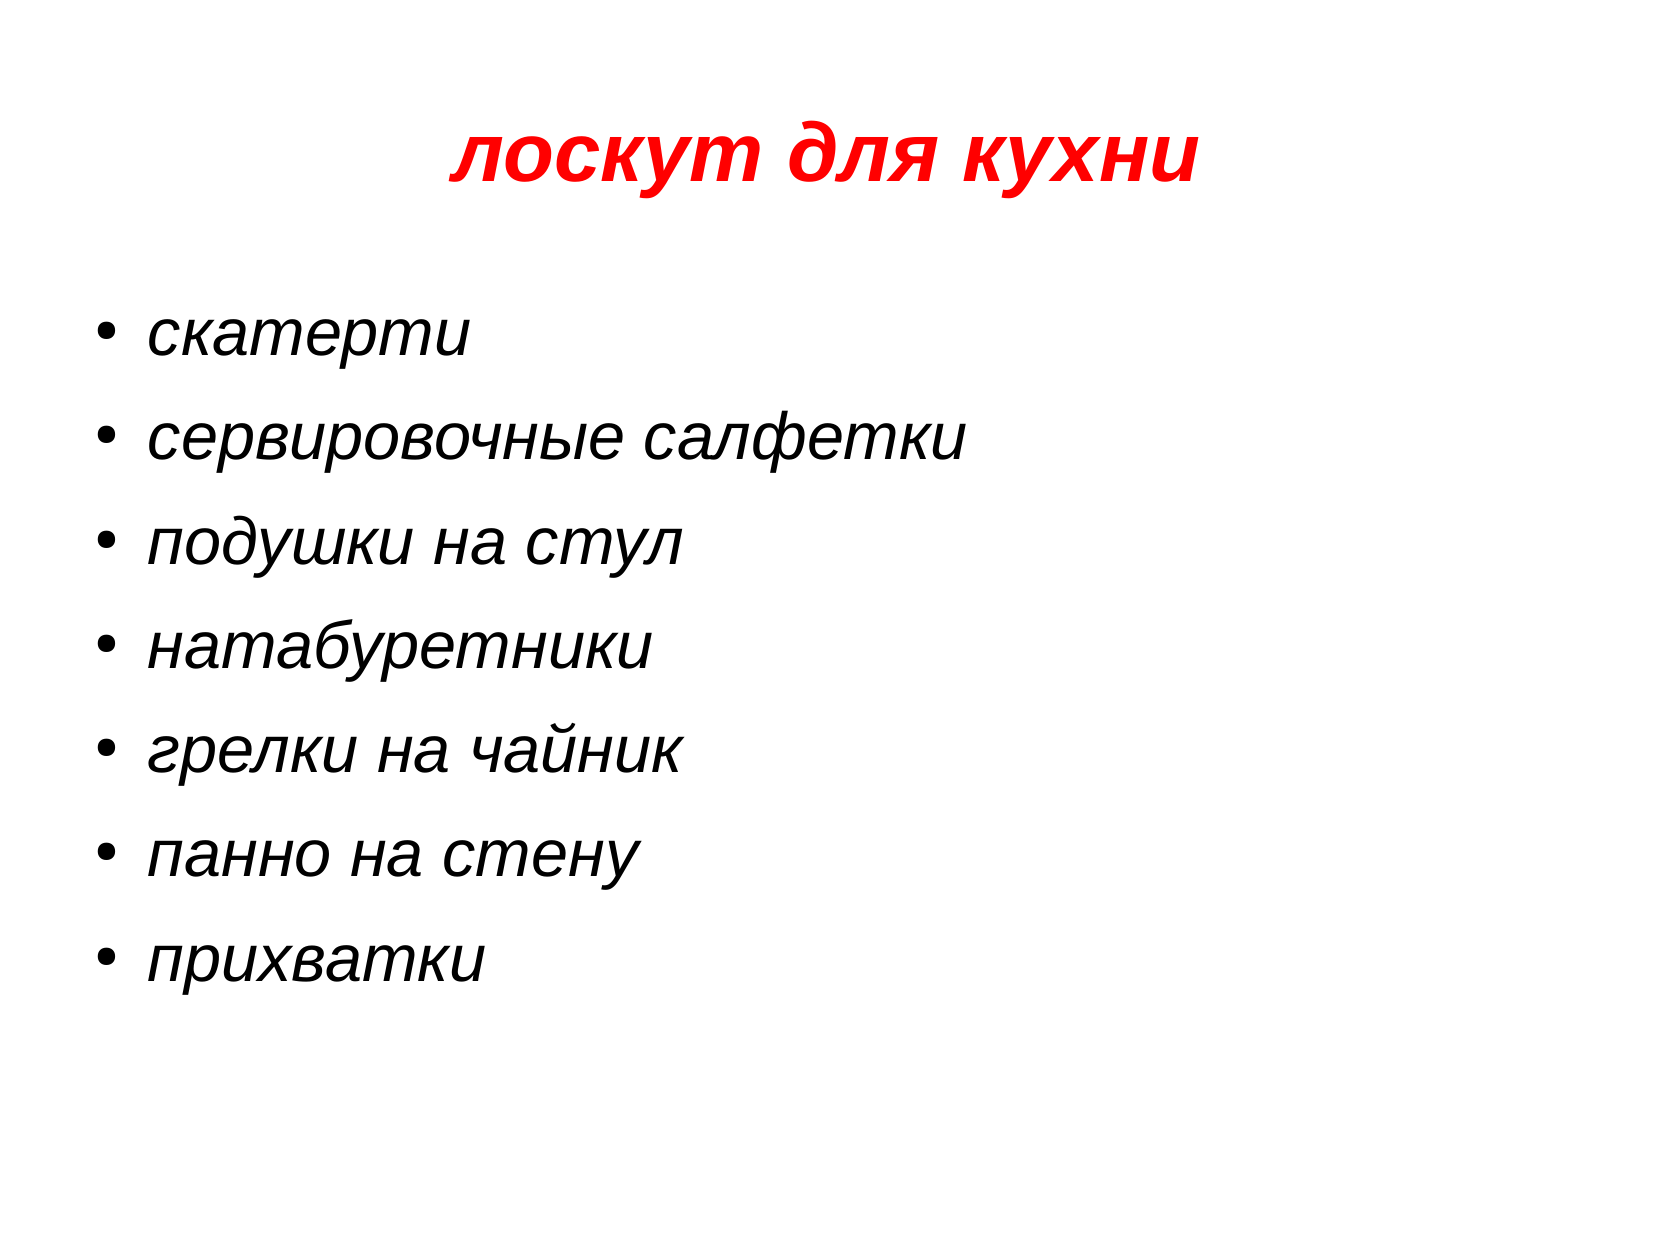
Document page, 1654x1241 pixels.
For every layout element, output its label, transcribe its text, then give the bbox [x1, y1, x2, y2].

list скатерти сервировочные салфетки подушки на стул натабуретники грелки на чайник панно на стену прихватки [76, 295, 1565, 1114]
title лоскут для кухни [82, 49, 1571, 257]
